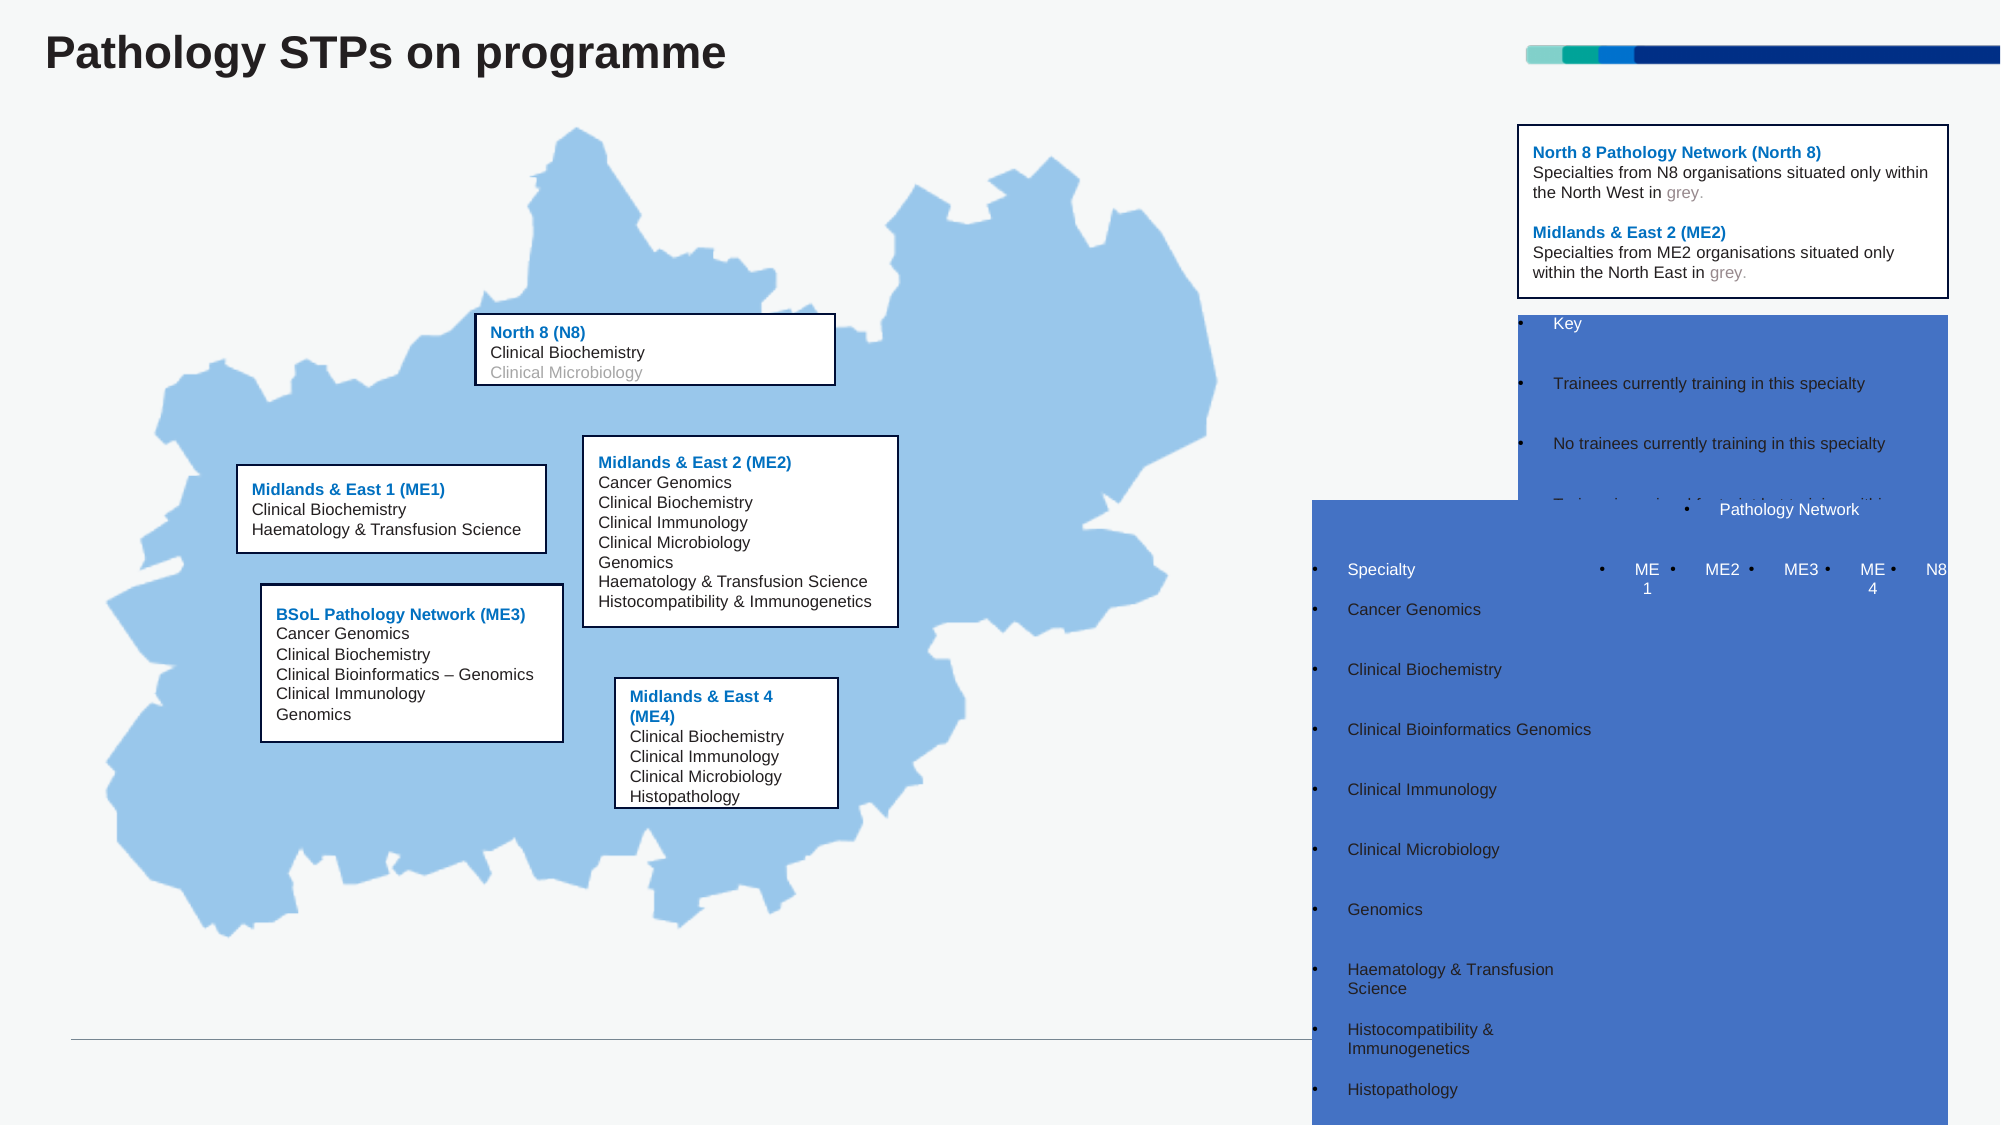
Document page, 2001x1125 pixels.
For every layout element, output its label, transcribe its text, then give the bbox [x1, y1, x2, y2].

table_cell [1663, 660, 1747, 720]
table_cell [1747, 780, 1821, 840]
table_cell Clinical Biochemistry [1312, 660, 1596, 720]
table_cell [1890, 1081, 1948, 1125]
table_cell [1596, 660, 1663, 720]
table_cell Specialty [1312, 560, 1596, 600]
table_cell [1747, 900, 1821, 960]
table_cell [1663, 600, 1747, 660]
text_box Midlands & East 4 (ME4) Clinical Biochemistry Clinical Immunology Clinical Microbiology Histopathology [615, 678, 838, 808]
table_cell [1821, 660, 1890, 720]
table_cell [1596, 960, 1663, 1021]
table_cell [1890, 720, 1948, 780]
table_cell [1747, 720, 1821, 780]
table_cell [1663, 720, 1747, 780]
table_cell ME3 [1747, 560, 1821, 600]
table_cell [1596, 600, 1663, 660]
text_box North 8 Pathology Network (North 8) Specialties from N8 organisations situated only within the North West in grey. Midlands & East 2 (ME2) Specialties from ME2 organisations situated only within the North East in grey. [1518, 125, 1948, 298]
table_cell [1663, 1081, 1747, 1125]
text_box Midlands & East 2 (ME2) Cancer Genomics Clinical Biochemistry Clinical Immunology Clinical Microbiology Genomics Haematology & Transfusion Science Histocompatibility & Immunogenetics [583, 436, 898, 627]
table_cell [1663, 900, 1747, 960]
table_cell [1821, 720, 1890, 780]
table_cell Clinical Immunology [1312, 780, 1596, 840]
table_cell [1890, 840, 1948, 900]
table_cell [1747, 1081, 1821, 1125]
table_cell [1596, 1021, 1663, 1081]
table_cell Histocompatibility & Immunogenetics [1312, 1021, 1596, 1081]
table_cell [1663, 840, 1747, 900]
table_cell [1890, 660, 1948, 720]
table_cell ME4 [1821, 560, 1890, 600]
table_cell Histopathology [1312, 1081, 1596, 1125]
table_cell [1747, 960, 1821, 1021]
table_header [1312, 500, 1596, 560]
text_box BSoL Pathology Network (ME3) Cancer Genomics Clinical Biochemistry Clinical Bioinformatics – Genomics Clinical Immunology Genomics [261, 585, 563, 742]
text_box North 8 (N8) Clinical Biochemistry Clinical Microbiology [476, 314, 835, 385]
table_cell [1821, 900, 1890, 960]
table_cell Genomics [1312, 900, 1596, 960]
table_cell [1747, 660, 1821, 720]
table_cell [1894, 435, 1948, 495]
table_cell Cancer Genomics [1312, 600, 1596, 660]
table_cell [1747, 1021, 1821, 1081]
table_cell [1890, 600, 1948, 660]
table_cell [1663, 780, 1747, 840]
table_header Pathology Network [1596, 500, 1948, 560]
table_cell [1596, 720, 1663, 780]
table_cell [1894, 495, 1948, 500]
table_cell [1890, 960, 1948, 1021]
table_cell [1663, 960, 1747, 1021]
table_cell [1821, 1021, 1890, 1081]
table_cell Haematology & Transfusion Science [1312, 960, 1596, 1021]
table_cell Trainee in regional footprint but training within another pathology network [1518, 495, 1894, 500]
table_cell ME2 [1663, 560, 1747, 600]
table_cell [1663, 1021, 1747, 1081]
table_cell [1747, 600, 1821, 660]
picture [78, 116, 1233, 956]
table_cell [1821, 780, 1890, 840]
table_header Key [1518, 315, 1894, 375]
table_cell [1894, 375, 1948, 435]
table_cell [1821, 1081, 1890, 1125]
table_cell [1821, 840, 1890, 900]
table_cell [1747, 840, 1821, 900]
table_cell Clinical Bioinformatics Genomics [1312, 720, 1596, 780]
text_box Pathology STPs on programme [30, 15, 1489, 86]
table_cell [1596, 840, 1663, 900]
table_cell [1890, 1021, 1948, 1081]
table_cell No trainees currently training in this specialty [1518, 435, 1894, 495]
table_cell [1890, 900, 1948, 960]
table_cell [1596, 780, 1663, 840]
table_cell [1821, 960, 1890, 1021]
table_cell [1596, 1081, 1663, 1125]
table_cell N8 [1890, 560, 1948, 600]
table_cell Trainees currently training in this specialty [1518, 375, 1894, 435]
text_box Midlands & East 1 (ME1) Clinical Biochemistry Haematology & Transfusion Science [237, 465, 546, 553]
table_cell [1596, 900, 1663, 960]
table_cell [1890, 780, 1948, 840]
table_cell Clinical Microbiology [1312, 840, 1596, 900]
table_cell [1821, 600, 1890, 660]
table_header [1894, 315, 1948, 375]
table_cell ME1 [1596, 560, 1663, 600]
